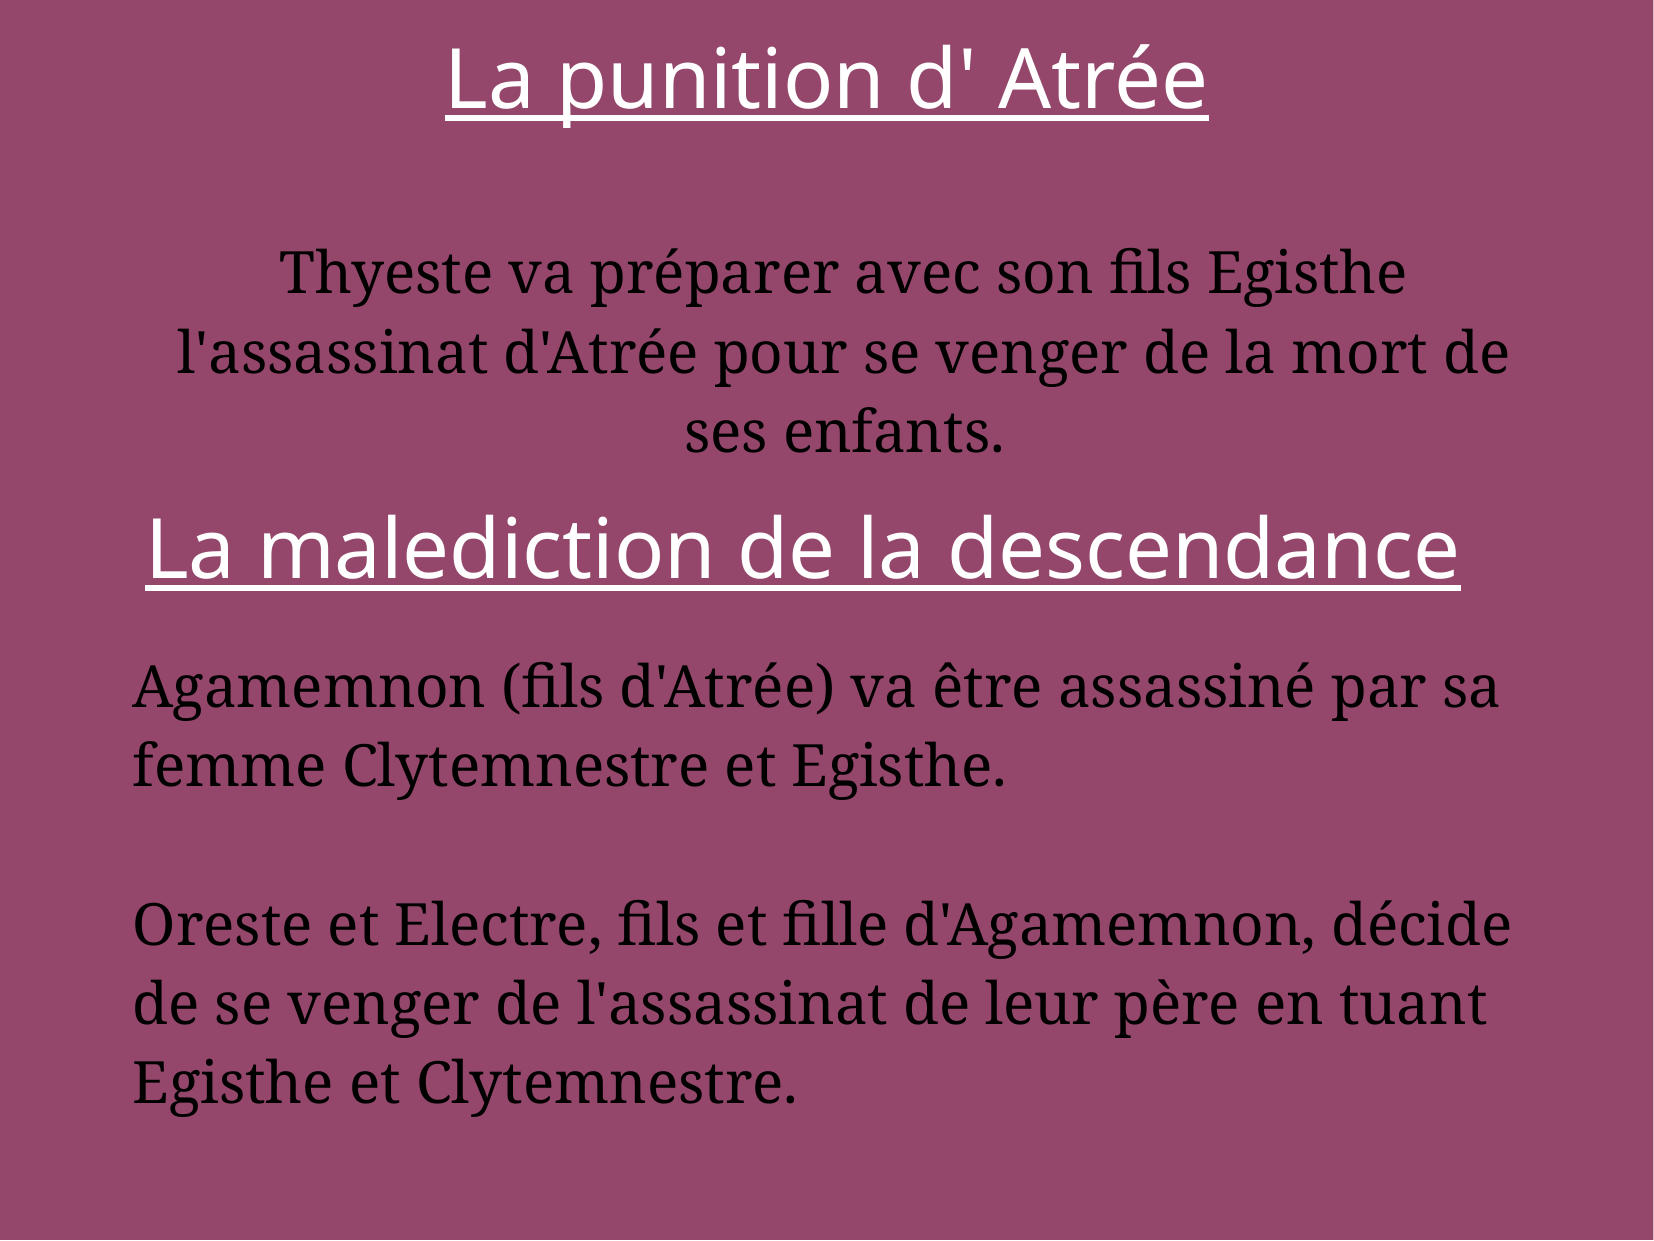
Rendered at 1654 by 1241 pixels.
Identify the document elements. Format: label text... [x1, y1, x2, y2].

text_box La malediction de la descendance [94, 482, 1512, 692]
text_box La punition d' Atrée [23, 11, 1630, 124]
text_box Agamemnon (fils d'Atrée) va être assassiné par sa femme Clytemnestre et Egisthe. Oreste et Electre, fils et fille d'Agamemnon, décide de se venger de l'assassinat de leur père en tuant Egisthe et Clytemnestre. [118, 637, 1583, 1051]
text_box Thyeste va préparer avec son fils Egisthe l'assassinat d'Atrée pour se venger de la mort de ses enfants. [153, 224, 1536, 372]
